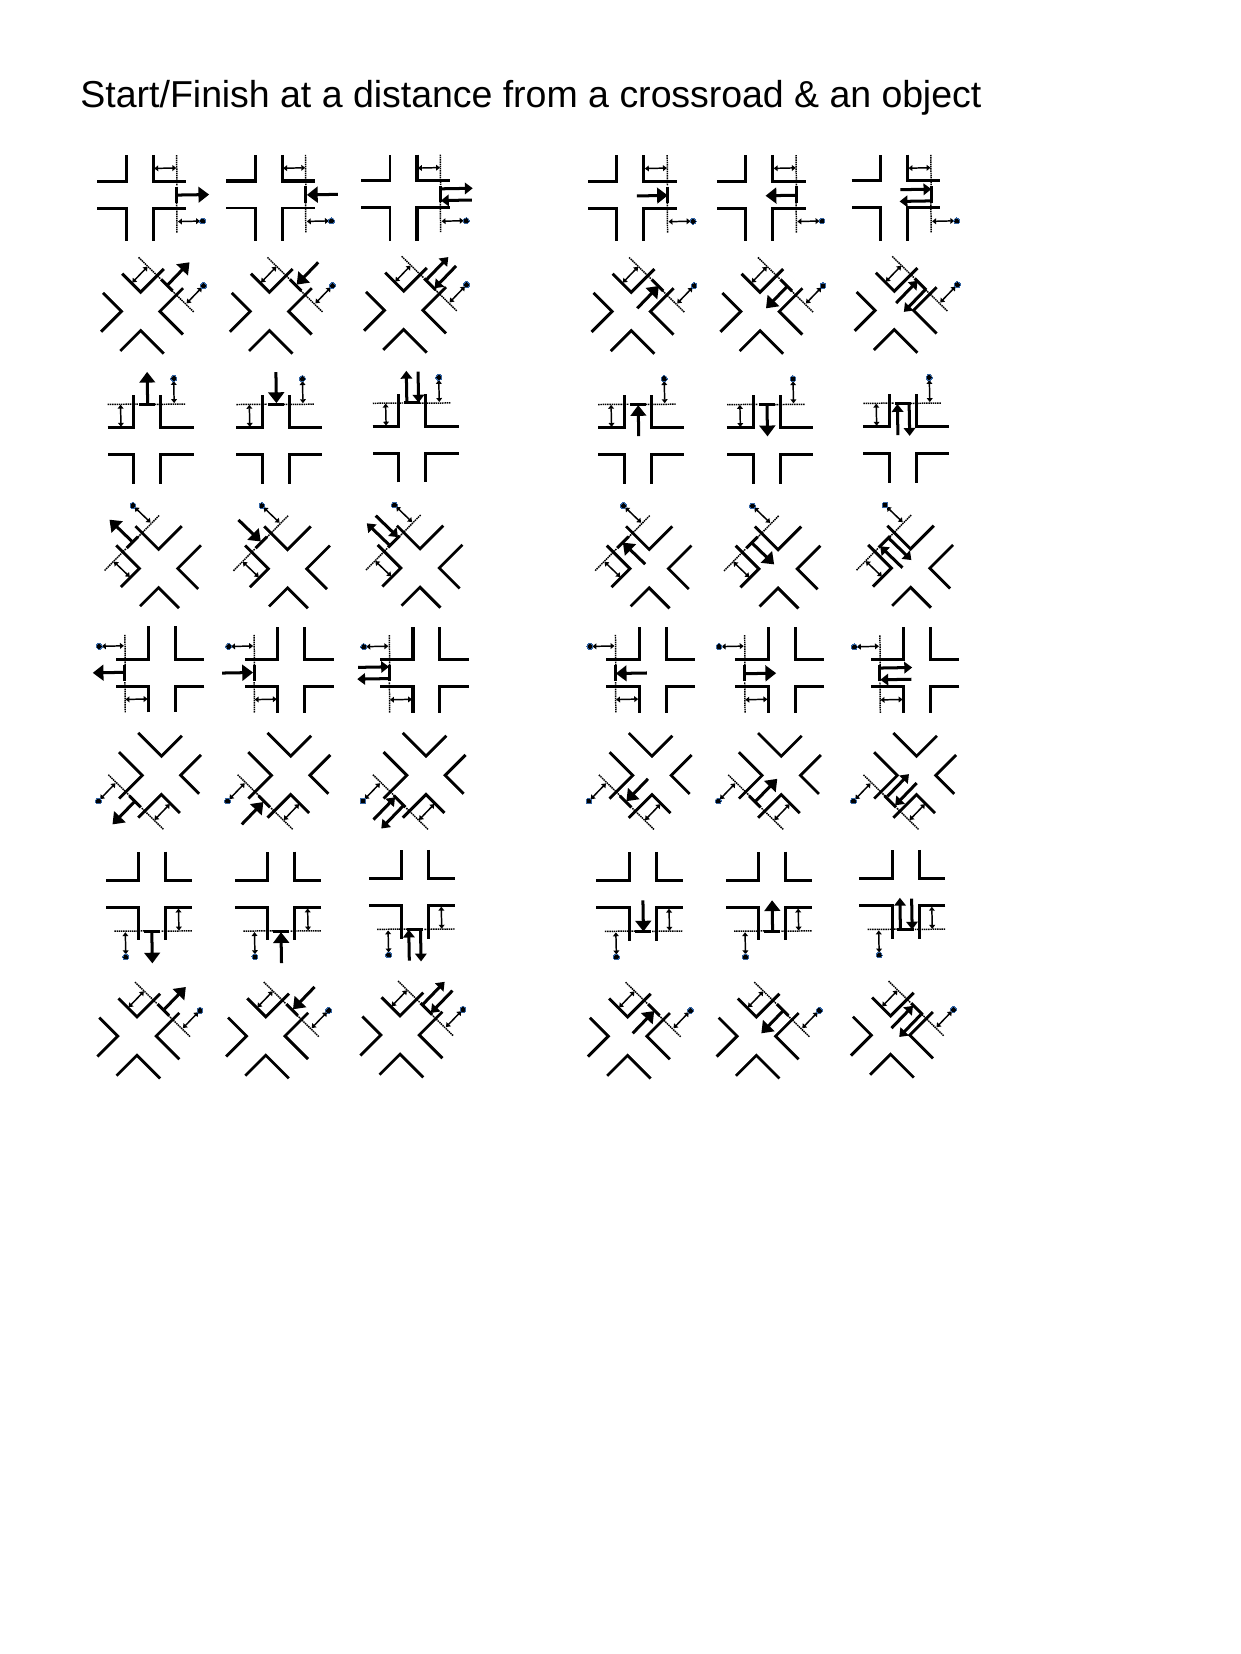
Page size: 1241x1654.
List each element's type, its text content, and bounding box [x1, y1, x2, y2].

text_box [850, 798, 857, 804]
text_box [876, 952, 883, 958]
text_box [742, 953, 749, 960]
text_box [360, 643, 367, 650]
text_box [299, 375, 306, 382]
text_box [391, 502, 398, 508]
text_box [170, 375, 177, 382]
text_box [613, 954, 620, 960]
text_box [385, 952, 392, 958]
text_box [225, 643, 232, 650]
text_box [463, 281, 470, 288]
text_box [690, 218, 697, 225]
text_box [95, 798, 102, 804]
text_box [96, 643, 103, 650]
text_box [122, 953, 129, 960]
text_box [130, 502, 136, 509]
text_box [463, 217, 470, 224]
text_box [200, 282, 207, 289]
text_box [329, 282, 336, 289]
text_box [820, 282, 826, 289]
text_box [251, 953, 258, 960]
text_box [749, 503, 756, 509]
text_box [586, 643, 593, 650]
text_box [716, 643, 723, 650]
text_box [926, 374, 933, 381]
text_box [197, 1007, 203, 1014]
text_box [715, 798, 722, 804]
text_box [435, 374, 442, 381]
text_box [790, 375, 796, 382]
text_box Start/Finish at a distance from a crossroad & an object [65, 65, 1088, 123]
text_box [460, 1006, 466, 1013]
text_box [661, 375, 668, 382]
text_box [328, 217, 335, 224]
text_box [687, 1007, 694, 1014]
text_box [224, 798, 231, 804]
text_box [816, 1007, 823, 1014]
text_box [620, 502, 627, 509]
text_box [199, 218, 206, 224]
text_box [325, 1007, 332, 1014]
text_box [691, 282, 697, 289]
text_box [950, 1006, 957, 1013]
text_box [851, 643, 858, 650]
text_box [954, 281, 961, 288]
text_box [953, 217, 960, 224]
text_box [259, 502, 265, 509]
